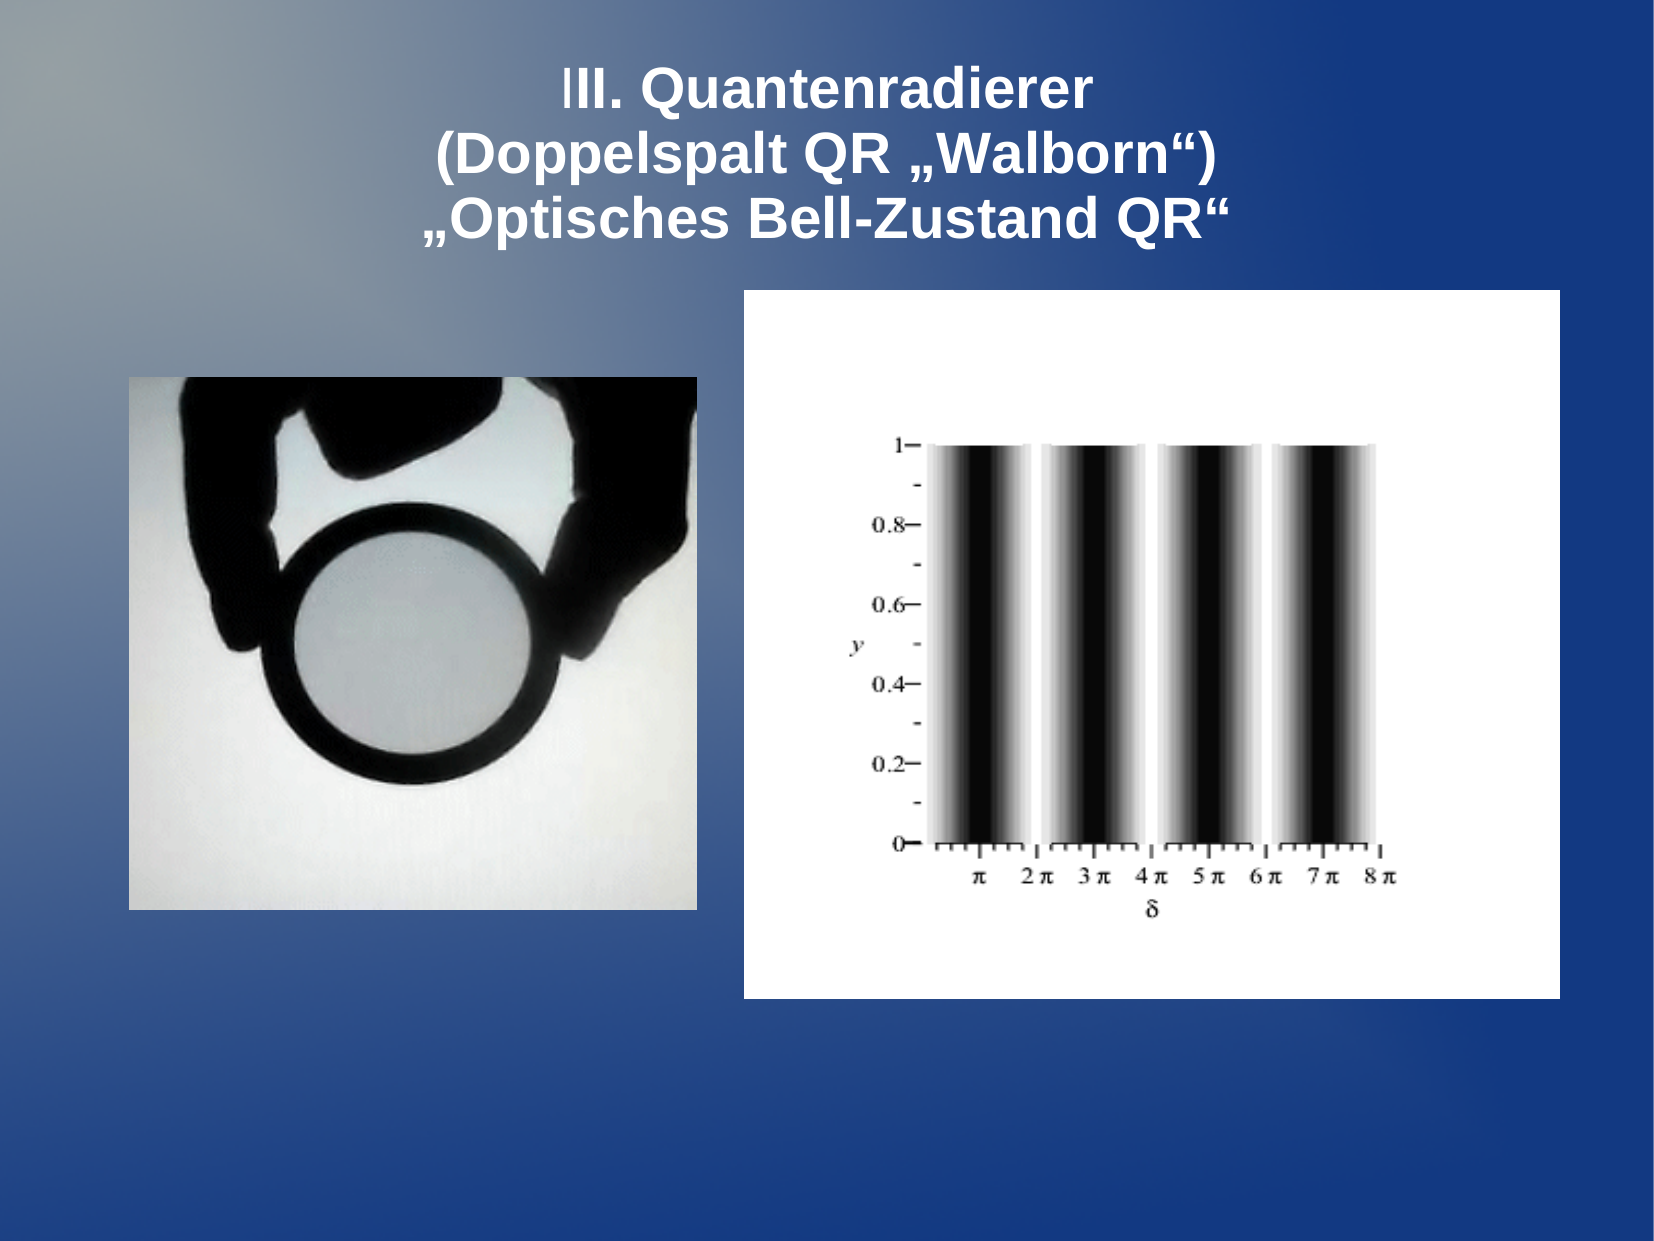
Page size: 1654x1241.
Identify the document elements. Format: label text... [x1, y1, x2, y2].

picture [0, 0, 1654, 1241]
title III. Quantenradierer (Doppelspalt QR „Walborn“) „Optisches Bell-Zustand QR“ [82, 49, 1571, 257]
